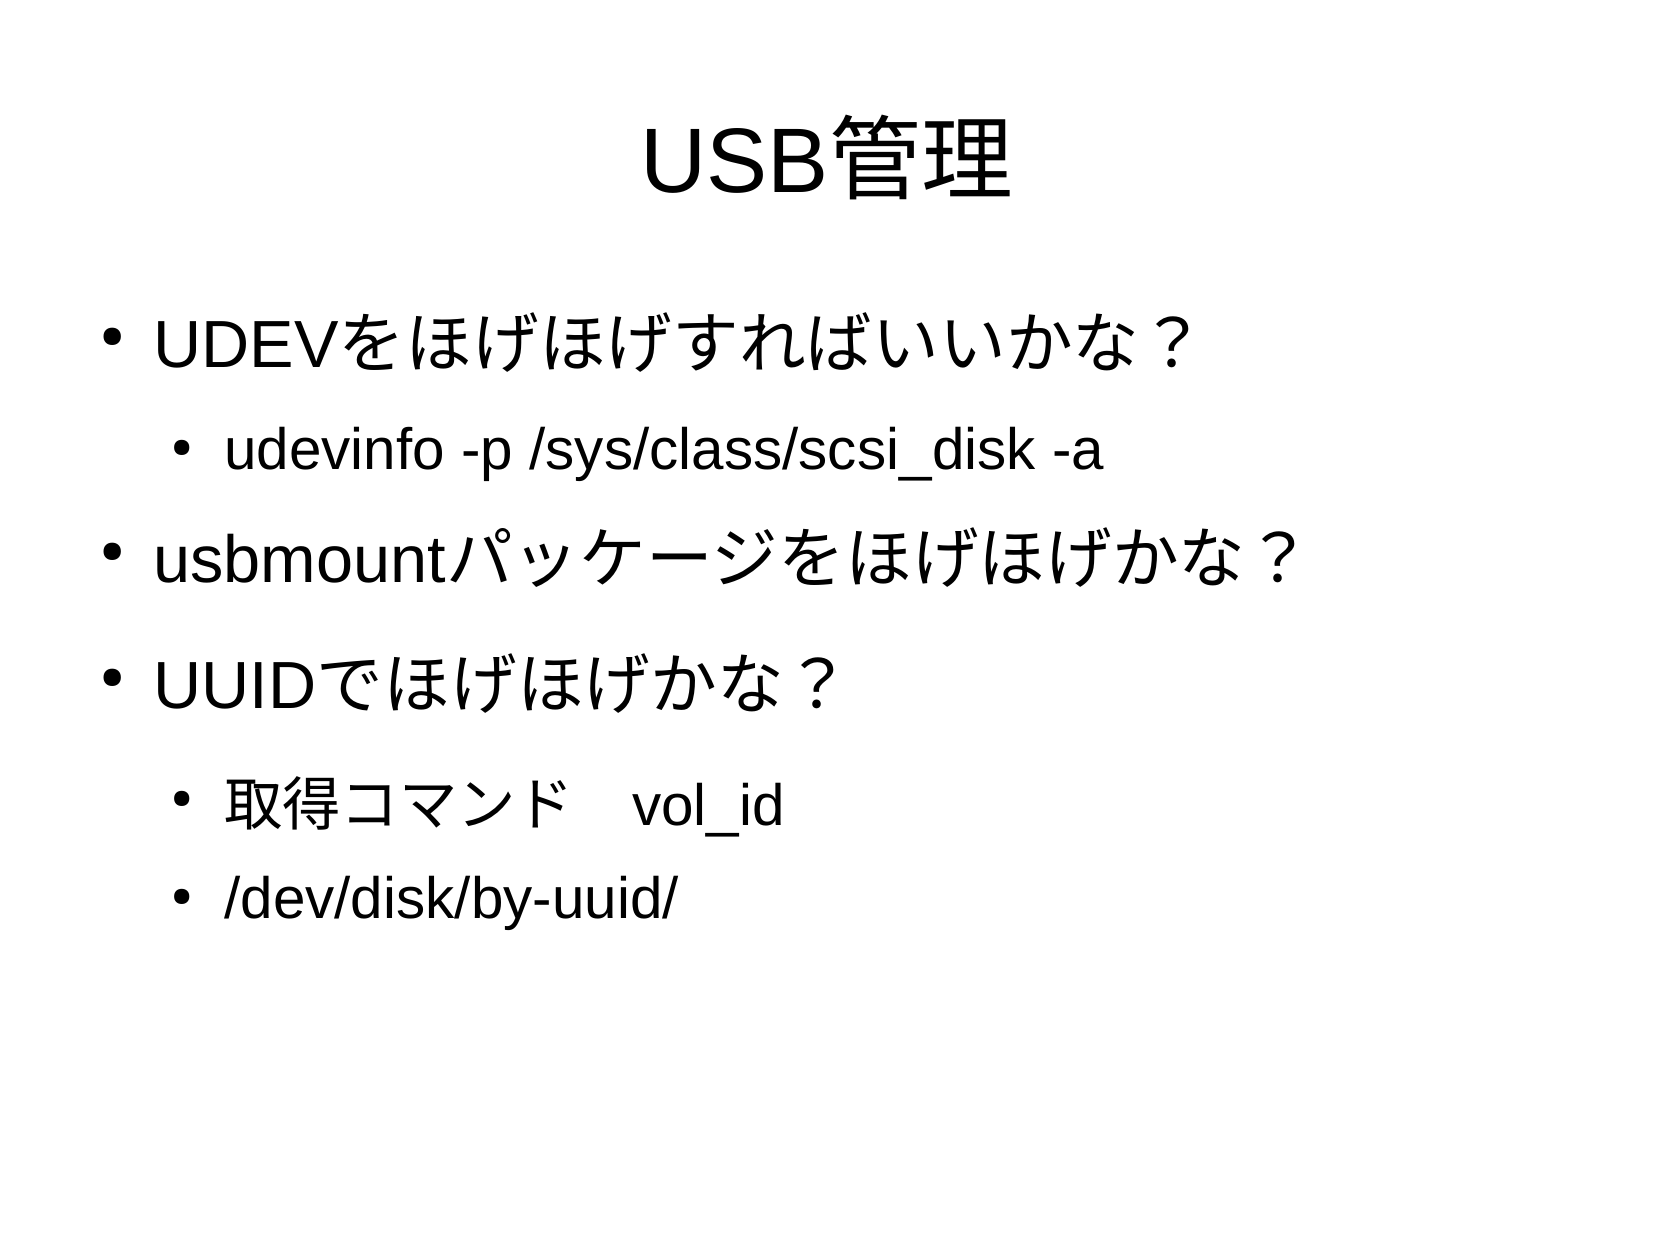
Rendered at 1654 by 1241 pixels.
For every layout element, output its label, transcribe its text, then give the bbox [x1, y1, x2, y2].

list UDEVをほげほげすればいいかな？ udevinfo -p /sys/class/scsi_disk -a usbmountパッケージをほげほげかな？ UUIDでほげほげかな？ 取得コマンド vol_id /dev/disk/by-uuid/ [82, 290, 1571, 1094]
title USB管理 [82, 56, 1571, 250]
